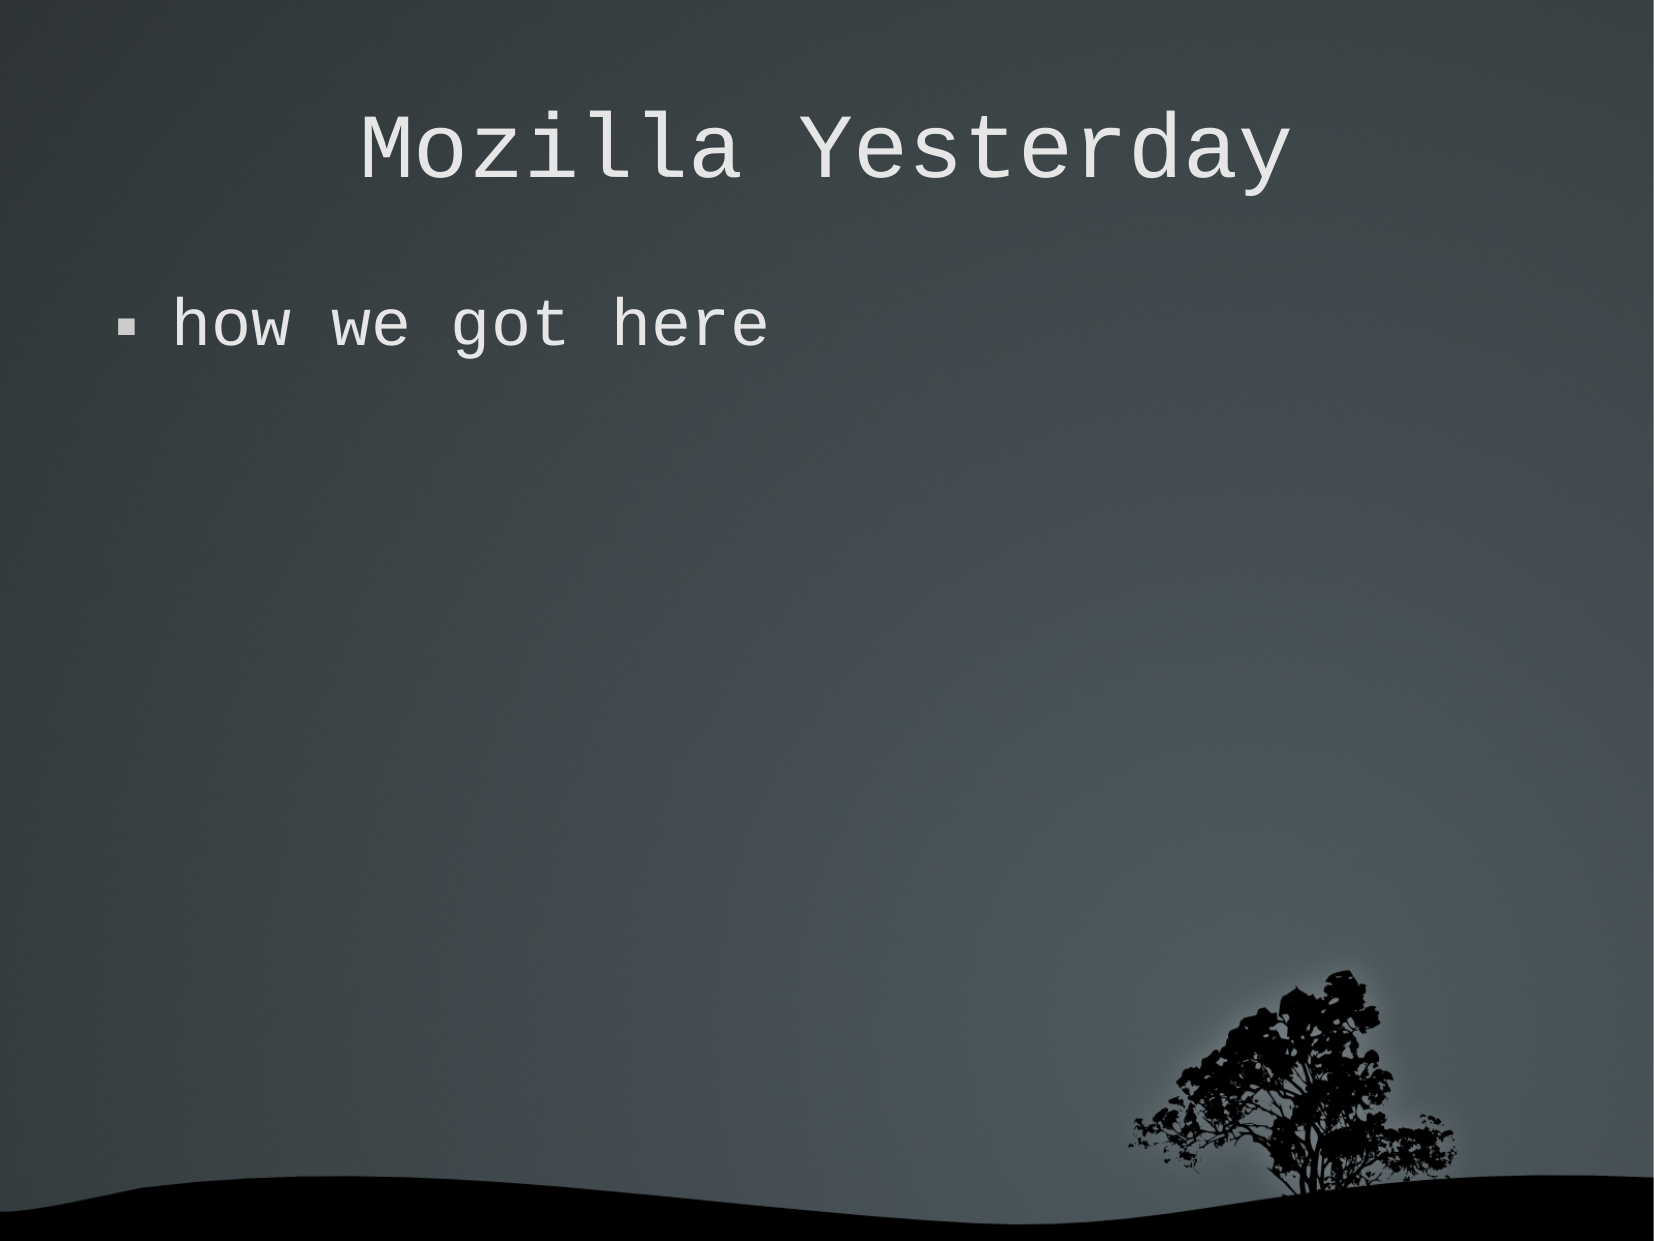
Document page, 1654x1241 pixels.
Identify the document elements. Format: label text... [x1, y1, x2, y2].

picture [0, 0, 1654, 1241]
title Mozilla Yesterday [82, 56, 1571, 250]
list how we got here [82, 290, 1571, 1094]
